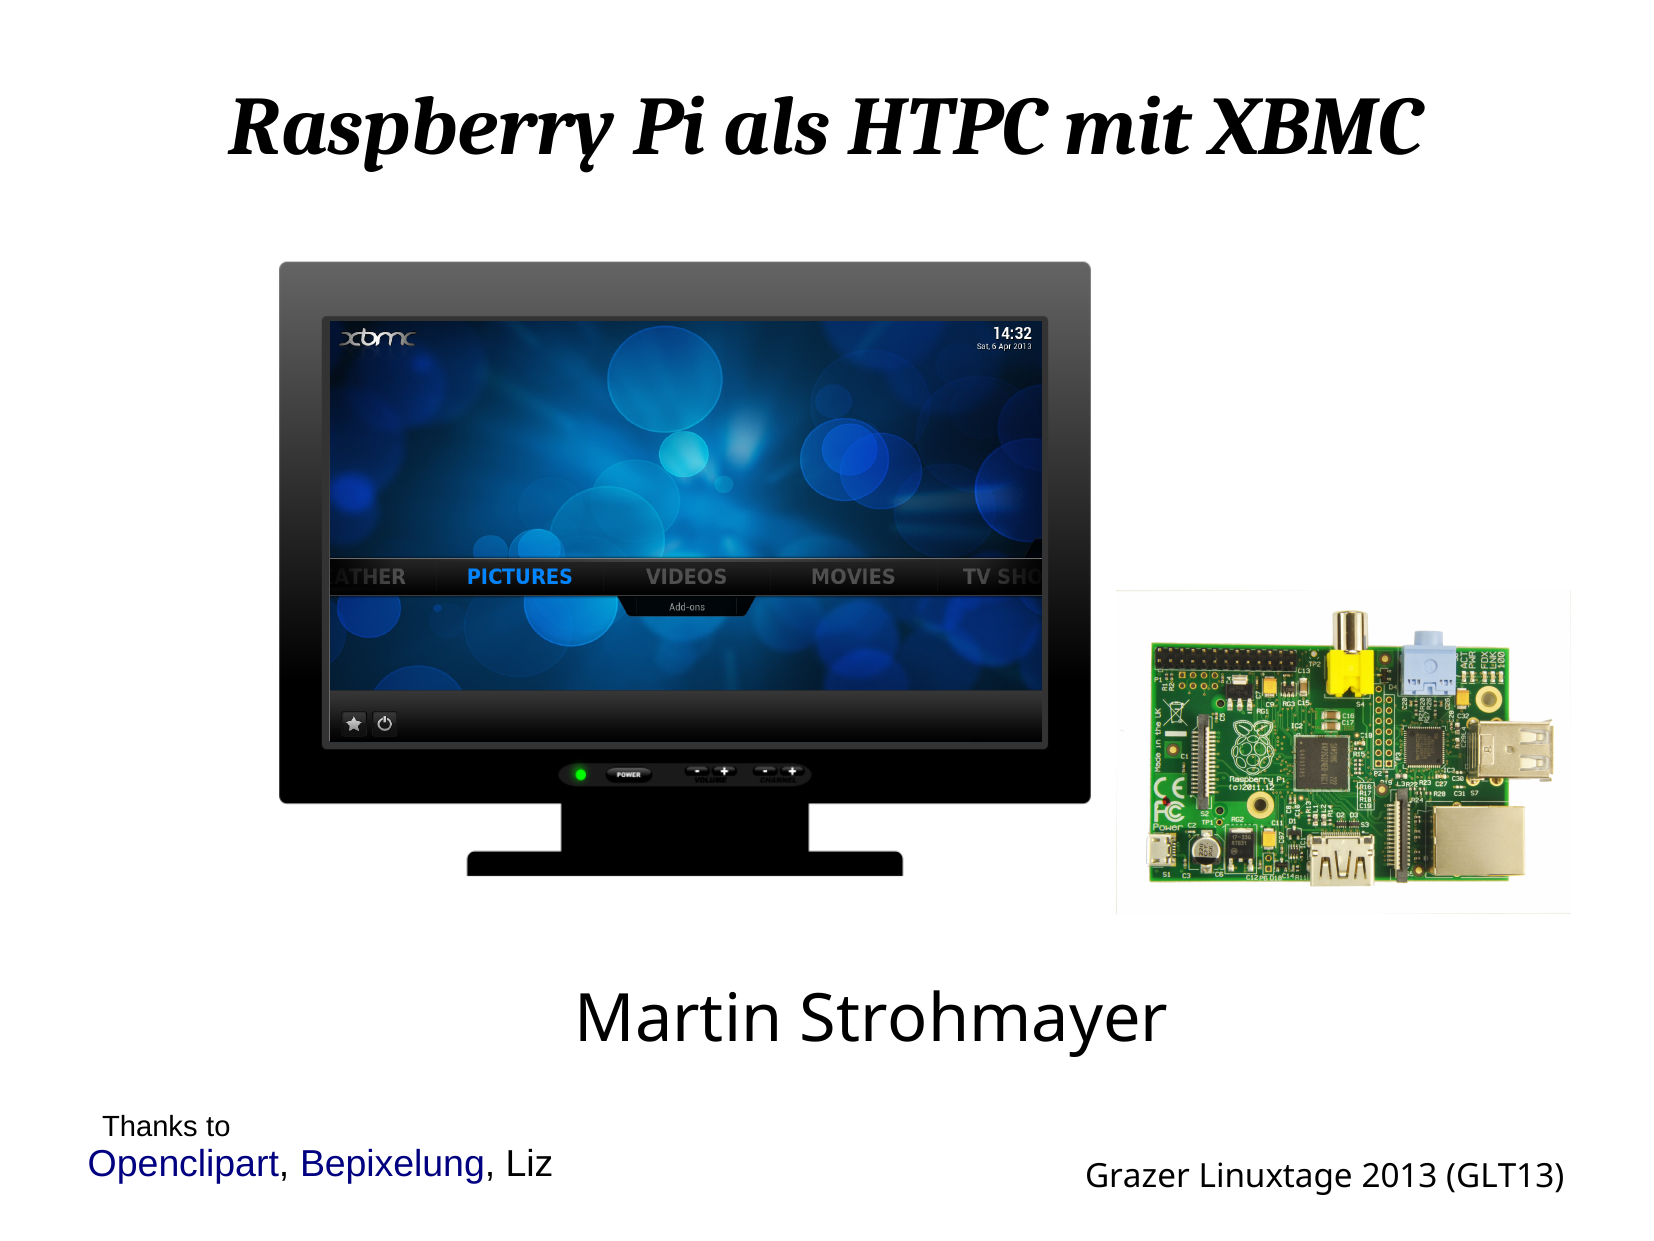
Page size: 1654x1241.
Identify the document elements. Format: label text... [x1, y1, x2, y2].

subtitle Martin Strohmayer Grazer Linuxtage 2013 (GLT13) [178, 908, 1565, 1241]
text_box Thanks to [87, 1103, 246, 1151]
picture [259, 240, 1111, 898]
text_box Openclipart, Bepixelung, Liz [72, 1134, 569, 1192]
title Raspberry Pi als HTPC mit XBMC [81, 53, 1570, 201]
picture [1116, 590, 1571, 914]
